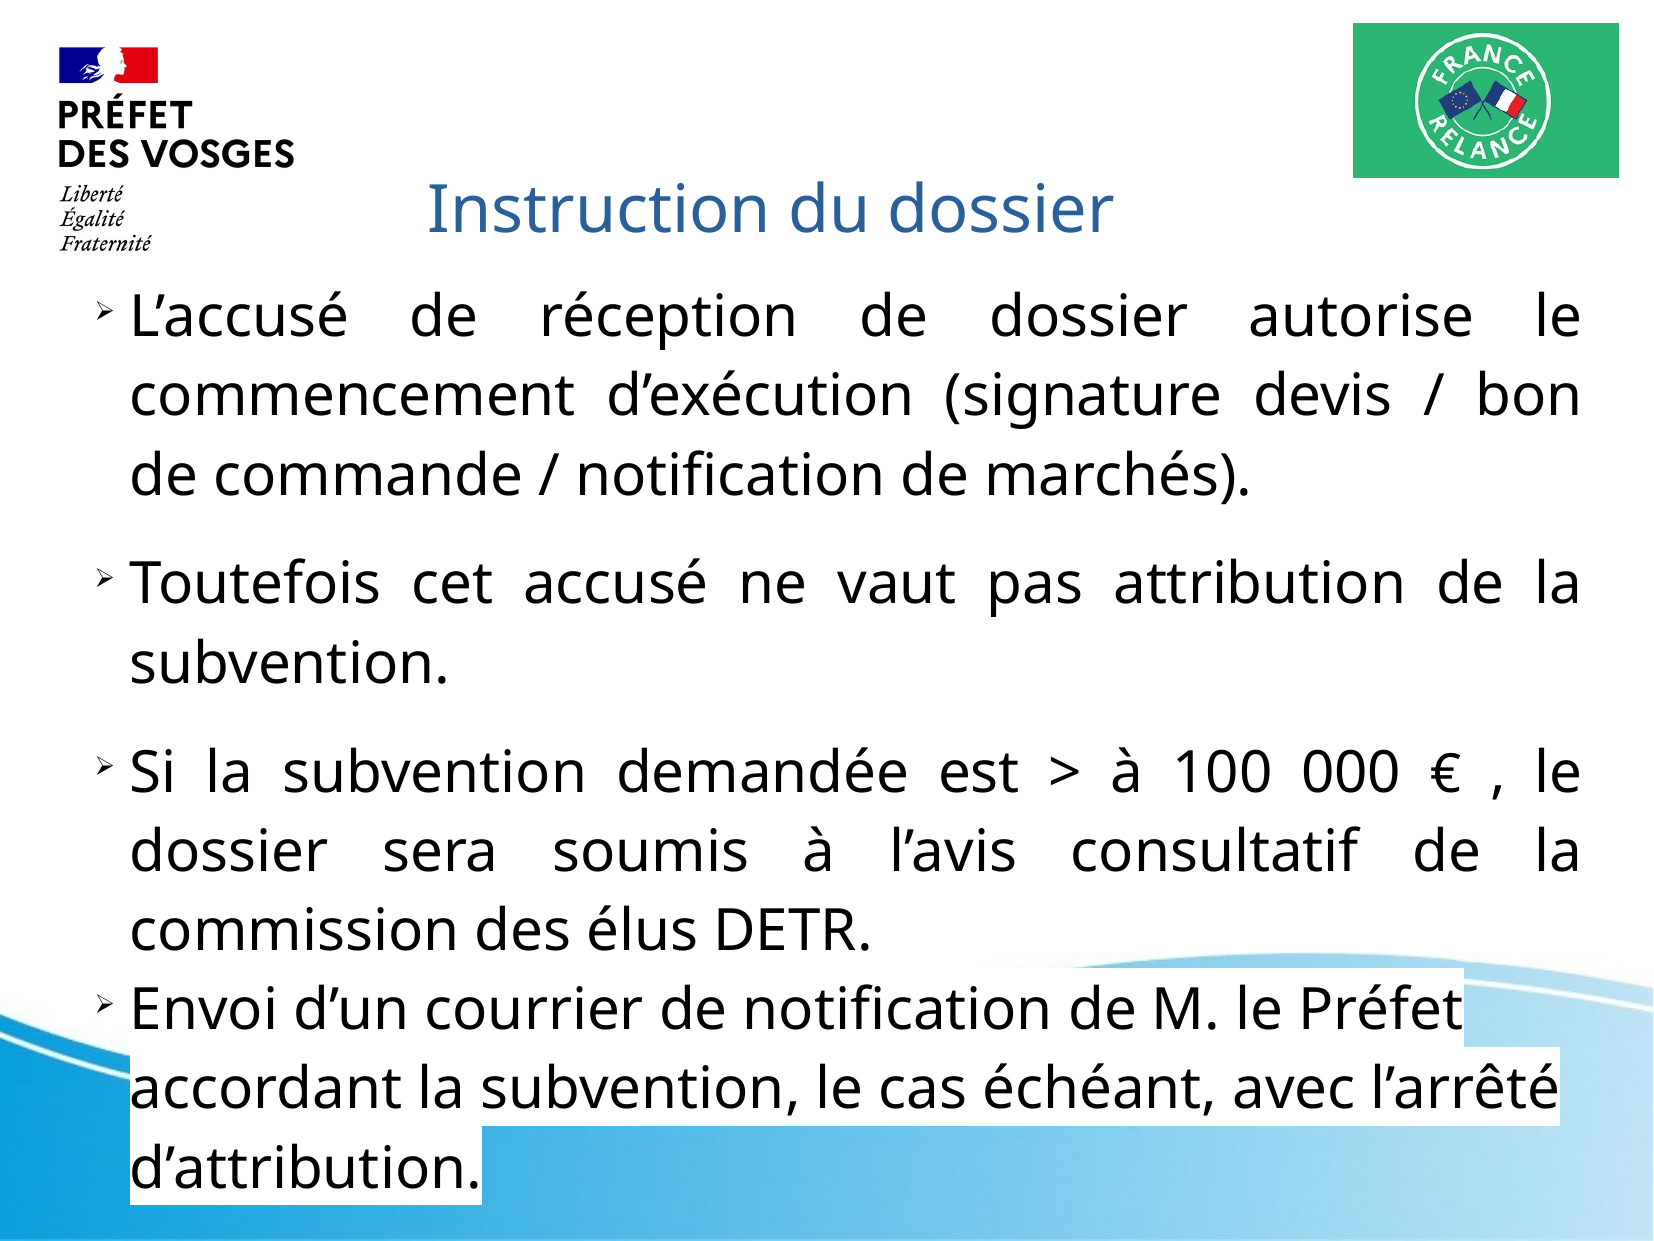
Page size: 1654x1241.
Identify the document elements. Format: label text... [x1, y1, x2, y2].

subtitle L’accusé de réception de dossier autorise le commencement d’exécution (signature devis / bon de commande / notification de marchés). Toutefois cet accusé ne vaut pas attribution de la subvention. Si la subvention demandée est > à 100 000 € , le dossier sera soumis à l’avis consultatif de la commission des élus DETR. Envoi d’un courrier de notification de M. le Préfet accordant la subvention, le cas échéant, avec l’arrêté d’attribution. [94, 259, 1583, 1220]
text_box Instruction du dossier [412, 153, 1182, 250]
picture [1353, 23, 1619, 178]
picture [23, 11, 329, 286]
picture [0, 952, 1654, 1241]
